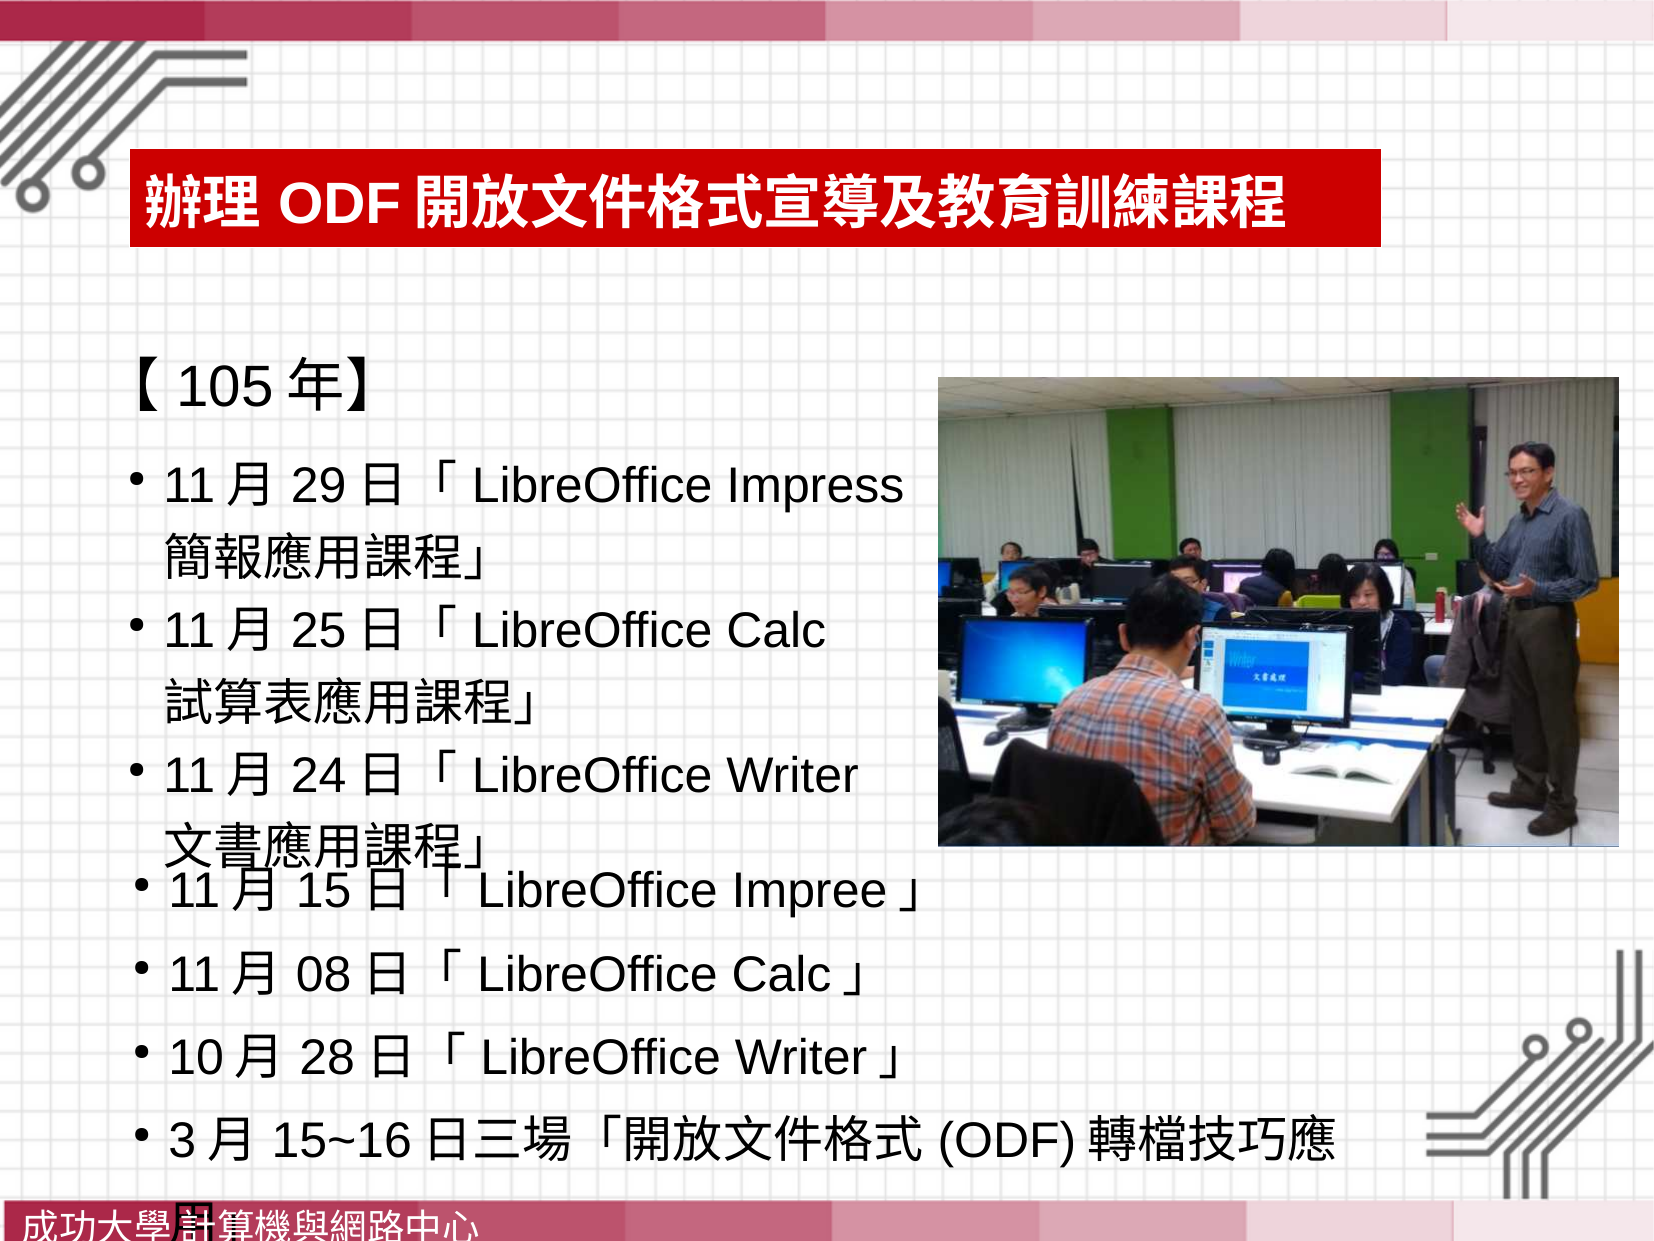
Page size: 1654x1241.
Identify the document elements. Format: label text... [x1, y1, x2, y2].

text_box 【105年】 [86, 331, 461, 420]
text_box 11月29日「LibreOffice Impress簡報應用課程」 11月25日「LibreOffice Calc 試算表應用課程」 11月24日「LibreOffice Writer 文書應用課程」 [113, 437, 938, 830]
text_box 成功大學 計算機與網路中心 [6, 1190, 497, 1241]
text_box 辦理ODF開放文件格式宣導及教育訓練課程 [129, 148, 1382, 237]
text_box 11月15日「LibreOffice Impree」 11月08日「LibreOffice Calc」 10月28日「LibreOffice Writer」 3月15~16日三場「開放文件格式(ODF)轉檔技巧應用」 [118, 831, 1449, 1193]
picture [0, 0, 1654, 1241]
